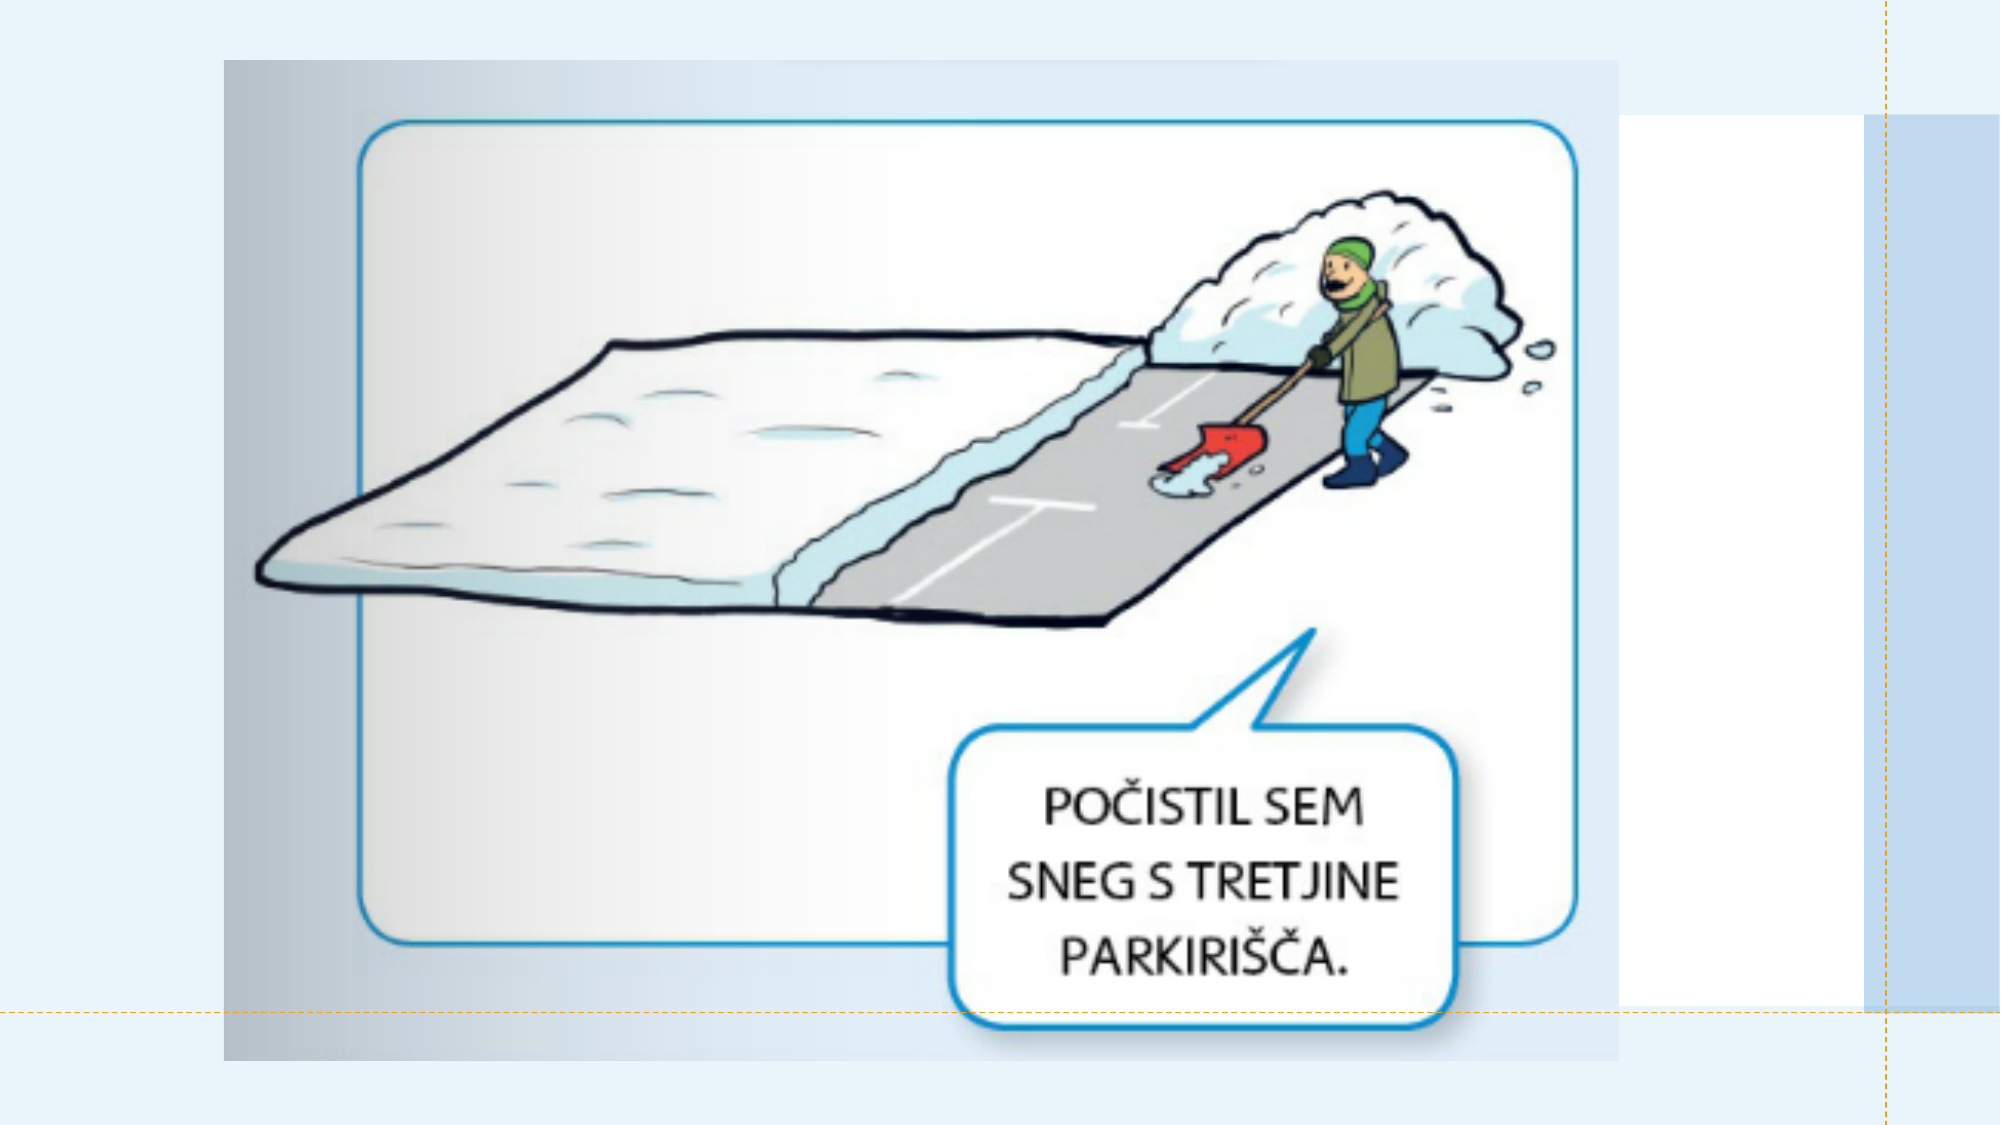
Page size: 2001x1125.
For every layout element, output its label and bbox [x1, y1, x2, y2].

picture [223, 60, 1619, 1061]
text_box [0, 0, 2000, 1125]
